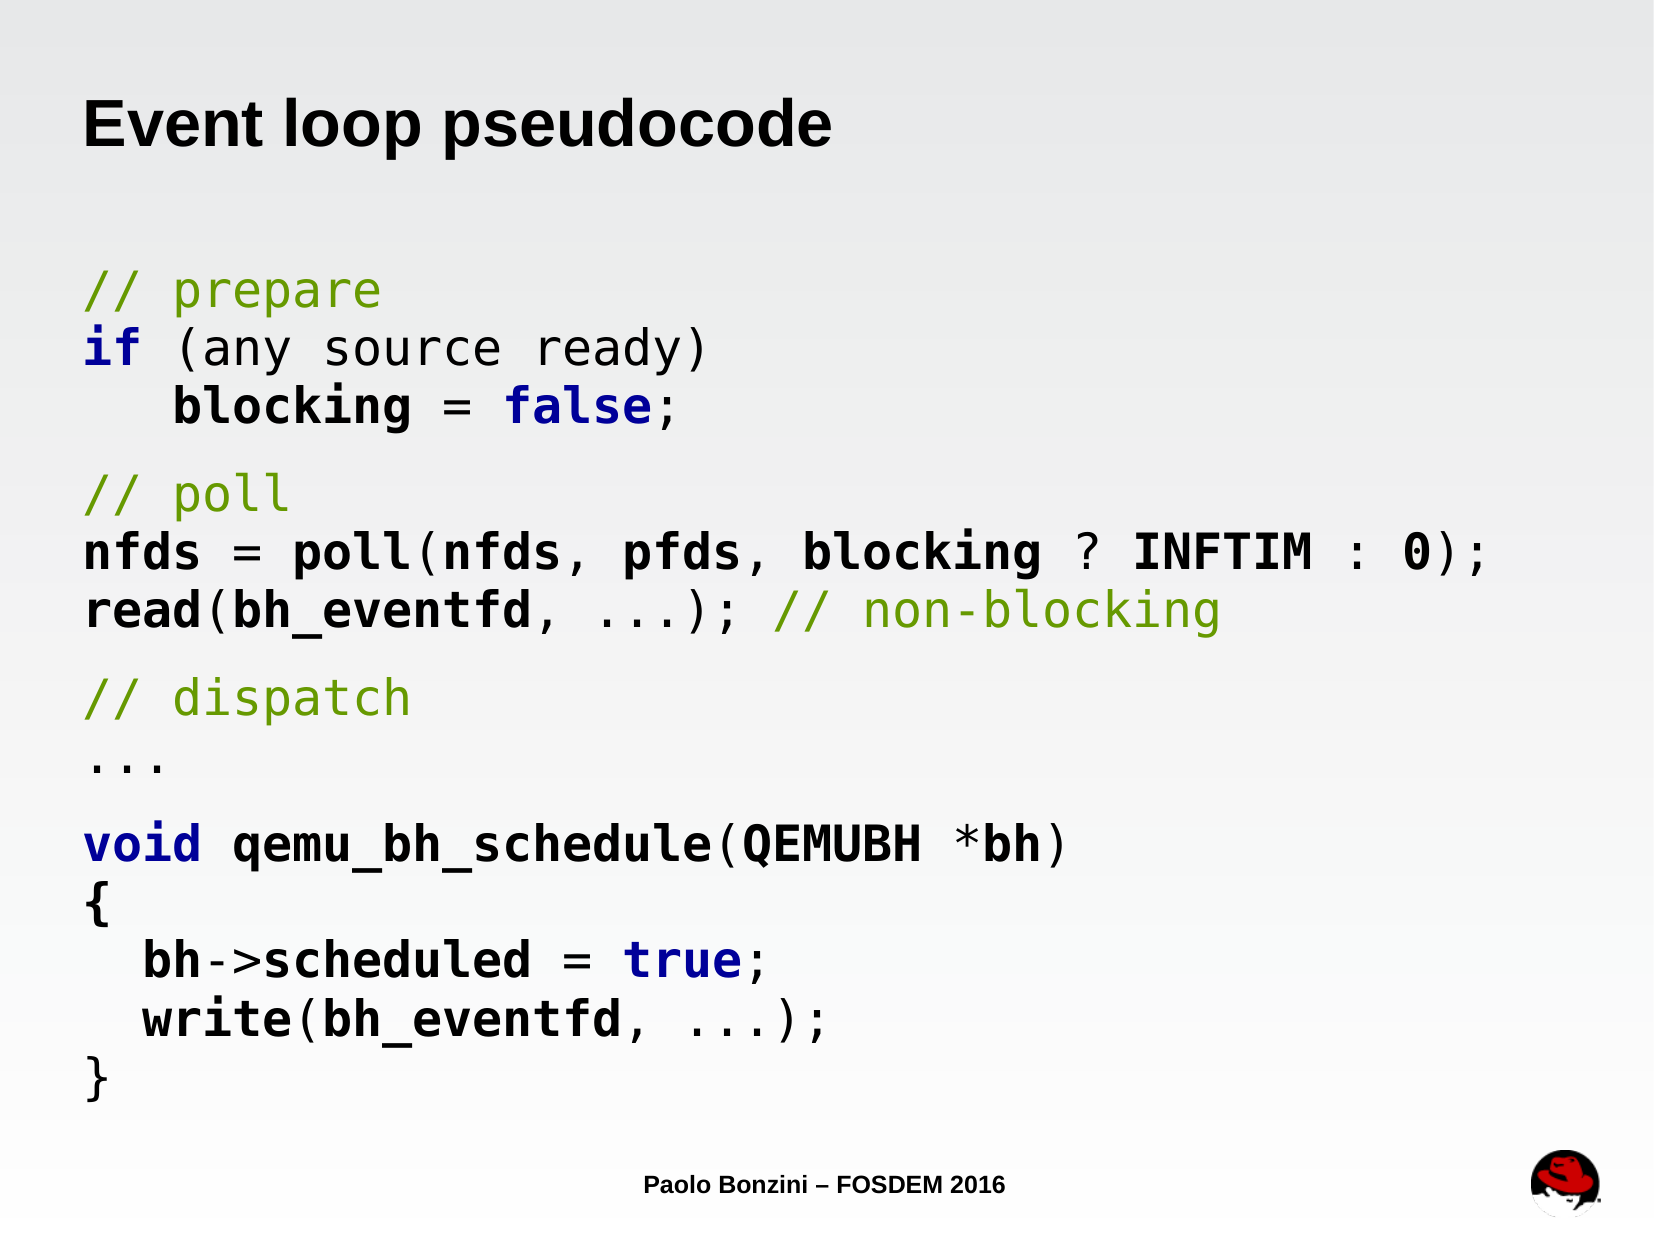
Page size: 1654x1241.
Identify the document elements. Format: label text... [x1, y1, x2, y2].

picture [0, 0, 1654, 1241]
title Event loop pseudocode [82, 19, 1571, 227]
list // prepare if (any source ready) blocking = false; // poll nfds = poll(nfds, pfds, blocking ? INFTIM : 0); read(bh_eventfd, ...); // non-blocking // dispatch ... void qemu_bh_schedule(QEMUBH *bh) { bh->scheduled = true; write(bh_eventfd, ...); } [82, 260, 1571, 1107]
